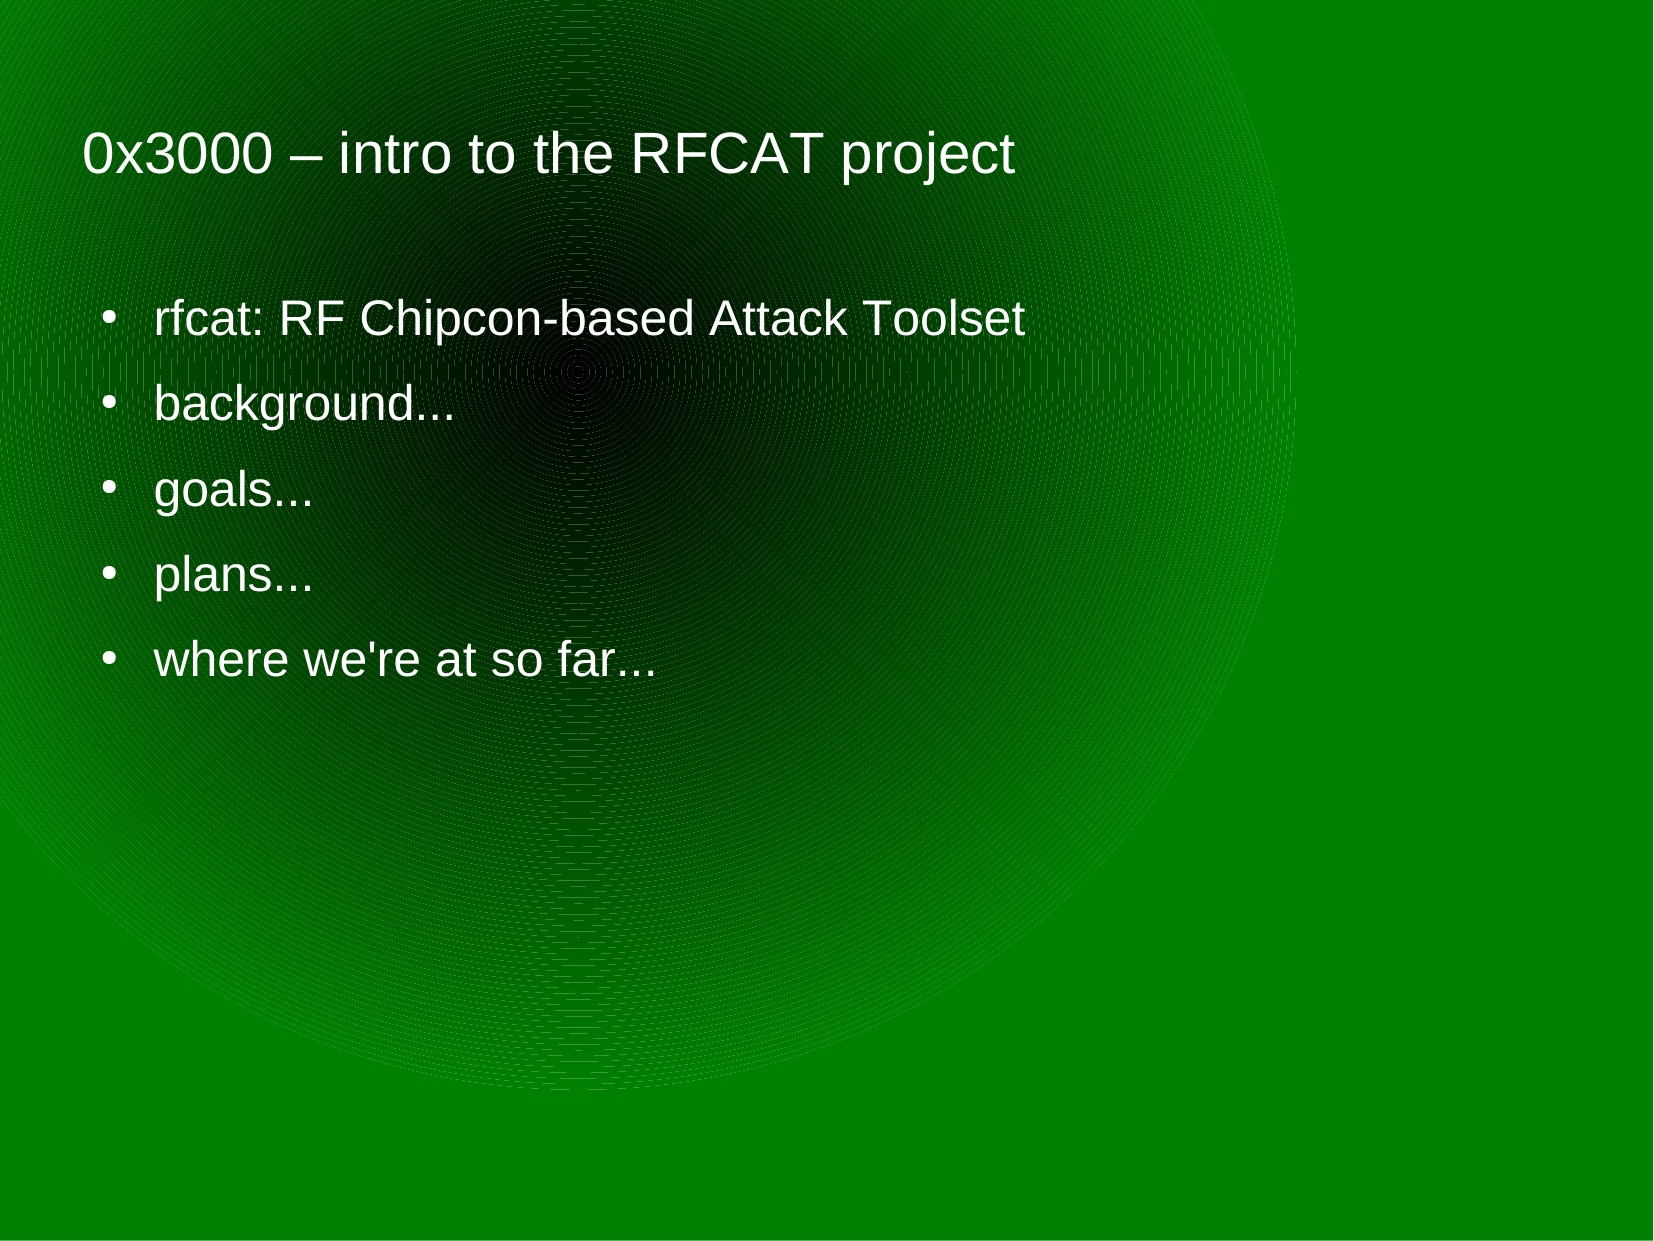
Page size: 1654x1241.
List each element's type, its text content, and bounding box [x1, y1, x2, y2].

title 0x3000 – intro to the RFCAT project [82, 49, 1571, 257]
list rfcat: RF Chipcon-based Attack Toolset background... goals... plans... where we're at so far... [82, 290, 1571, 1109]
